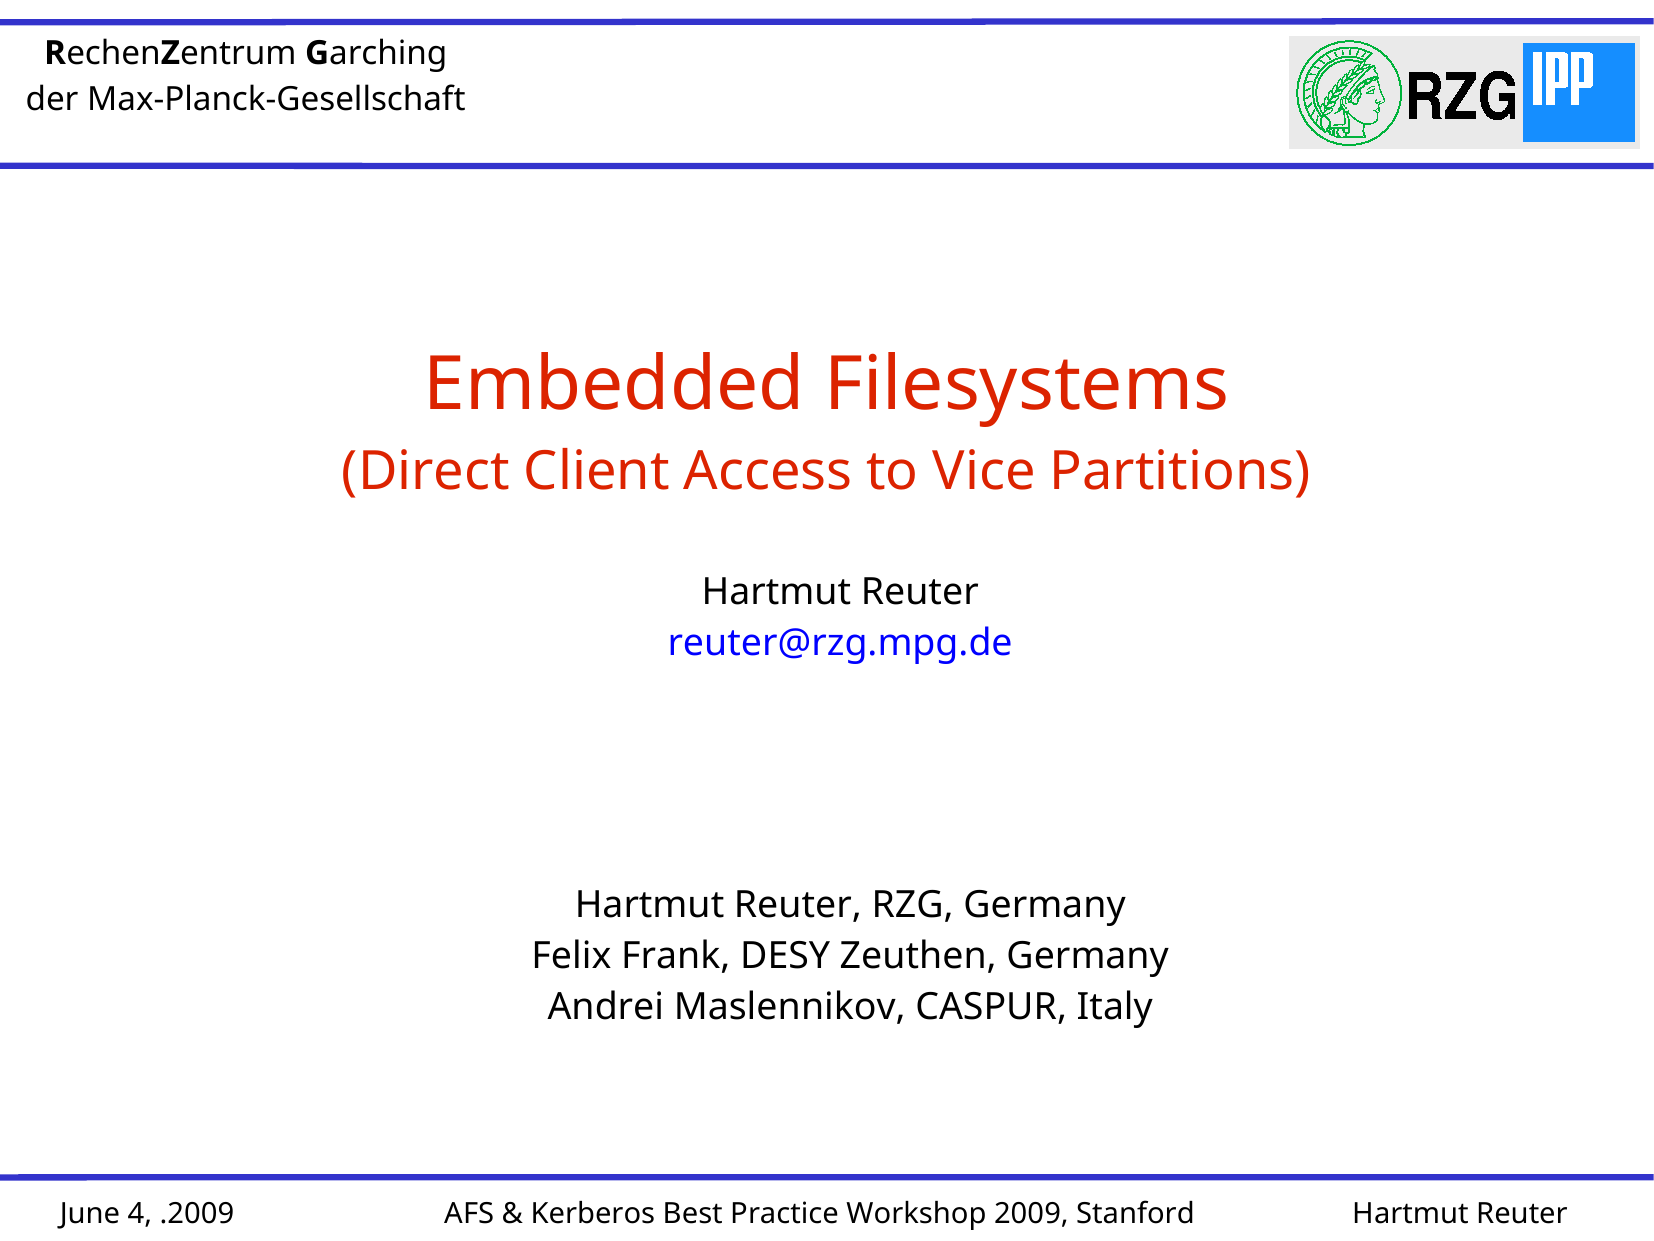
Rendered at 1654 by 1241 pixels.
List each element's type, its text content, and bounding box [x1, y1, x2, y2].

picture [1289, 36, 1640, 149]
text_box Hartmut Reuter, RZG, Germany Felix Frank, DESY Zeuthen, Germany Andrei Maslennikov, CASPUR, Italy [531, 826, 1182, 1037]
text_box Embedded Filesystems (Direct Client Access to Vice Partitions) [0, 247, 1654, 543]
text_box Hartmut Reuter reuter@rzg.mpg.de [667, 564, 991, 694]
